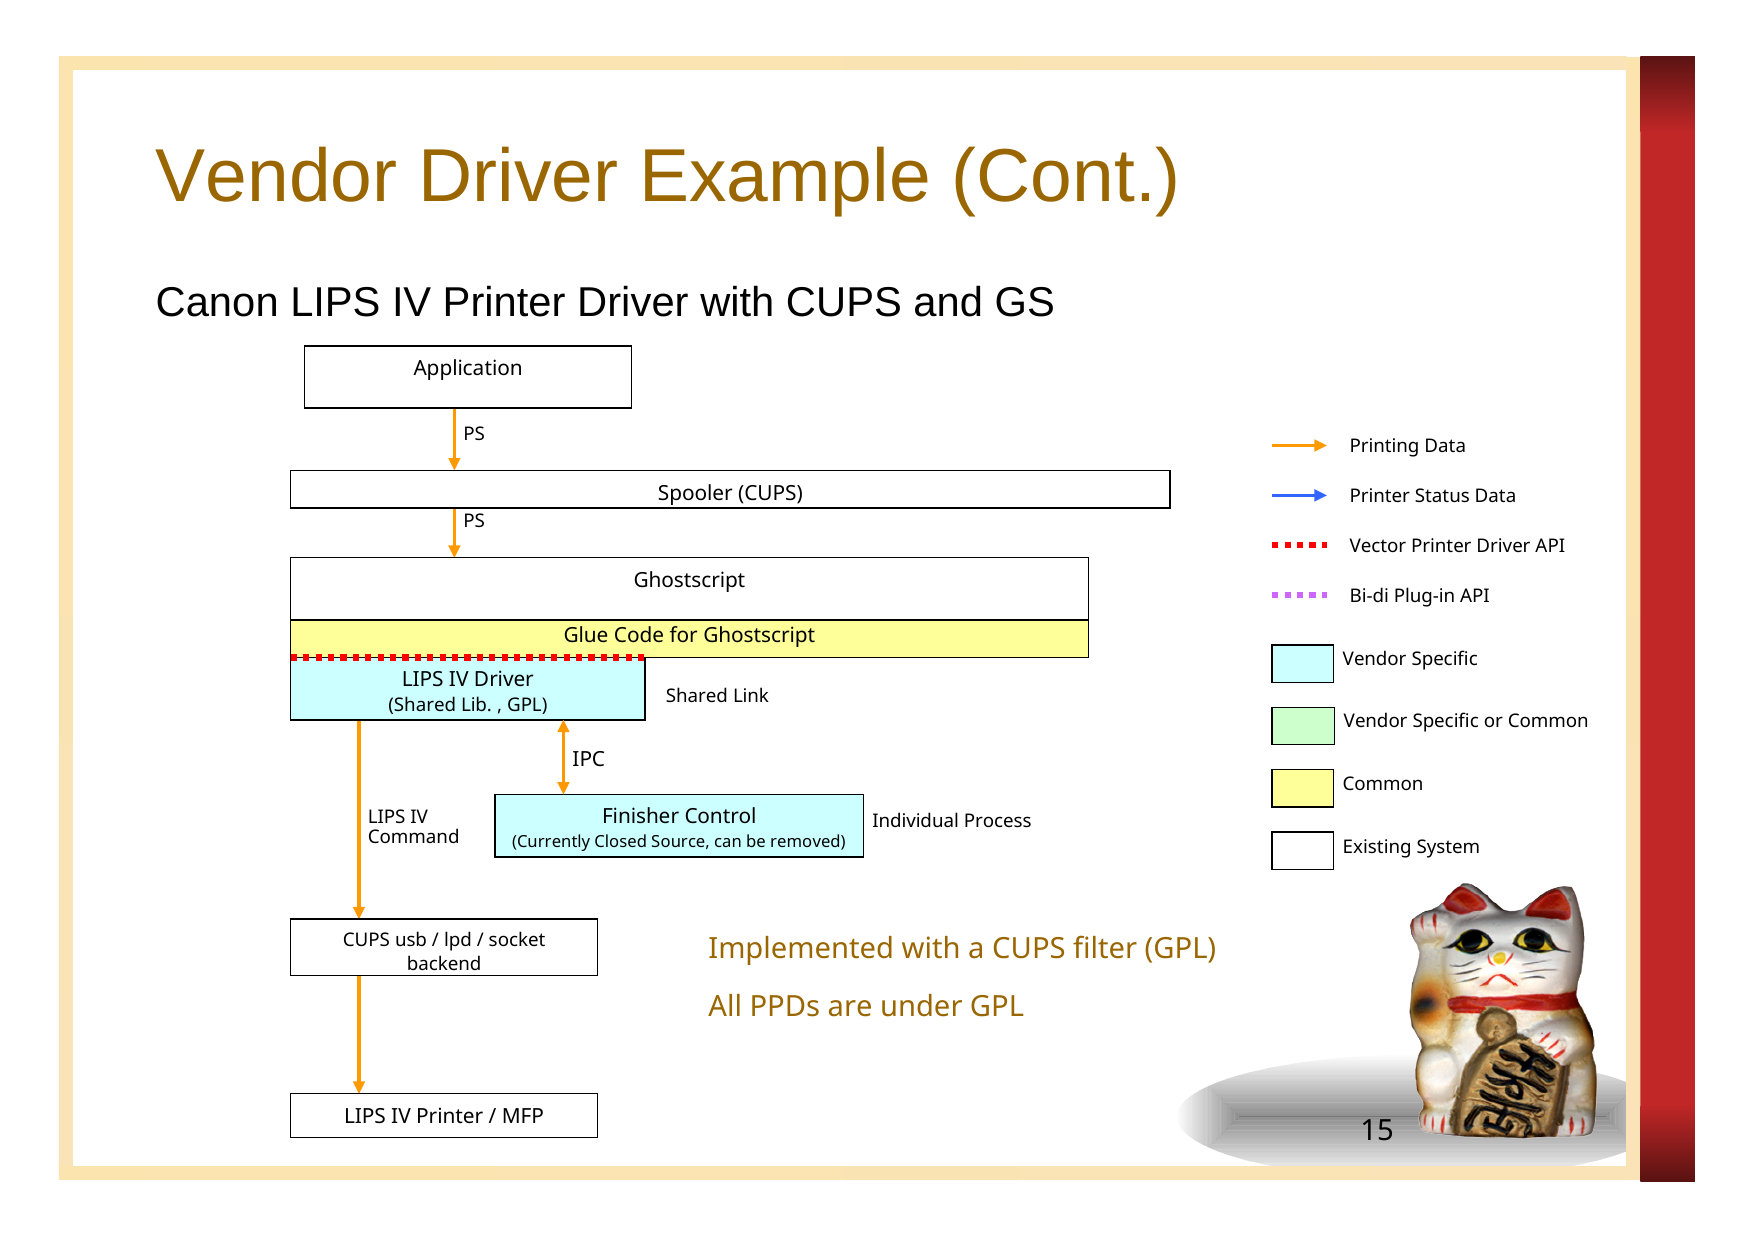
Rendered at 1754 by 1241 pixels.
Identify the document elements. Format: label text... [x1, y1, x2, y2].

picture [1404, 1057, 1601, 1141]
text_box Vendor Specific [1333, 645, 1518, 683]
list Canon LIPS IV Printer Driver with CUPS and GS [140, 270, 1614, 1057]
text_box Existing System [1333, 833, 1600, 871]
text_box [1272, 644, 1334, 683]
text_box Individual Process [863, 806, 1109, 845]
text_box [1272, 707, 1334, 745]
text_box [1272, 831, 1334, 870]
text_box Printer Status Data [1340, 482, 1619, 521]
text_box [1272, 769, 1334, 807]
title Vendor Driver Example (Cont.) [140, 104, 1614, 247]
text_box Bi-di Plug-in API [1340, 582, 1619, 621]
text_box IPC [563, 744, 741, 783]
text_box Printing Data [1340, 432, 1619, 471]
text_box Common [1333, 770, 1457, 809]
text_box Vector Printer Driver API [1340, 532, 1619, 571]
text_box Implemented with a CUPS filter (GPL) All PPDs are under GPL [686, 919, 1259, 1033]
text_box Vendor Specific or Common [1334, 707, 1627, 746]
text_box LIPS IV Printer / MFP [290, 1093, 598, 1138]
text_box Finisher Control (Currently Closed Source, can be removed) [495, 794, 864, 858]
